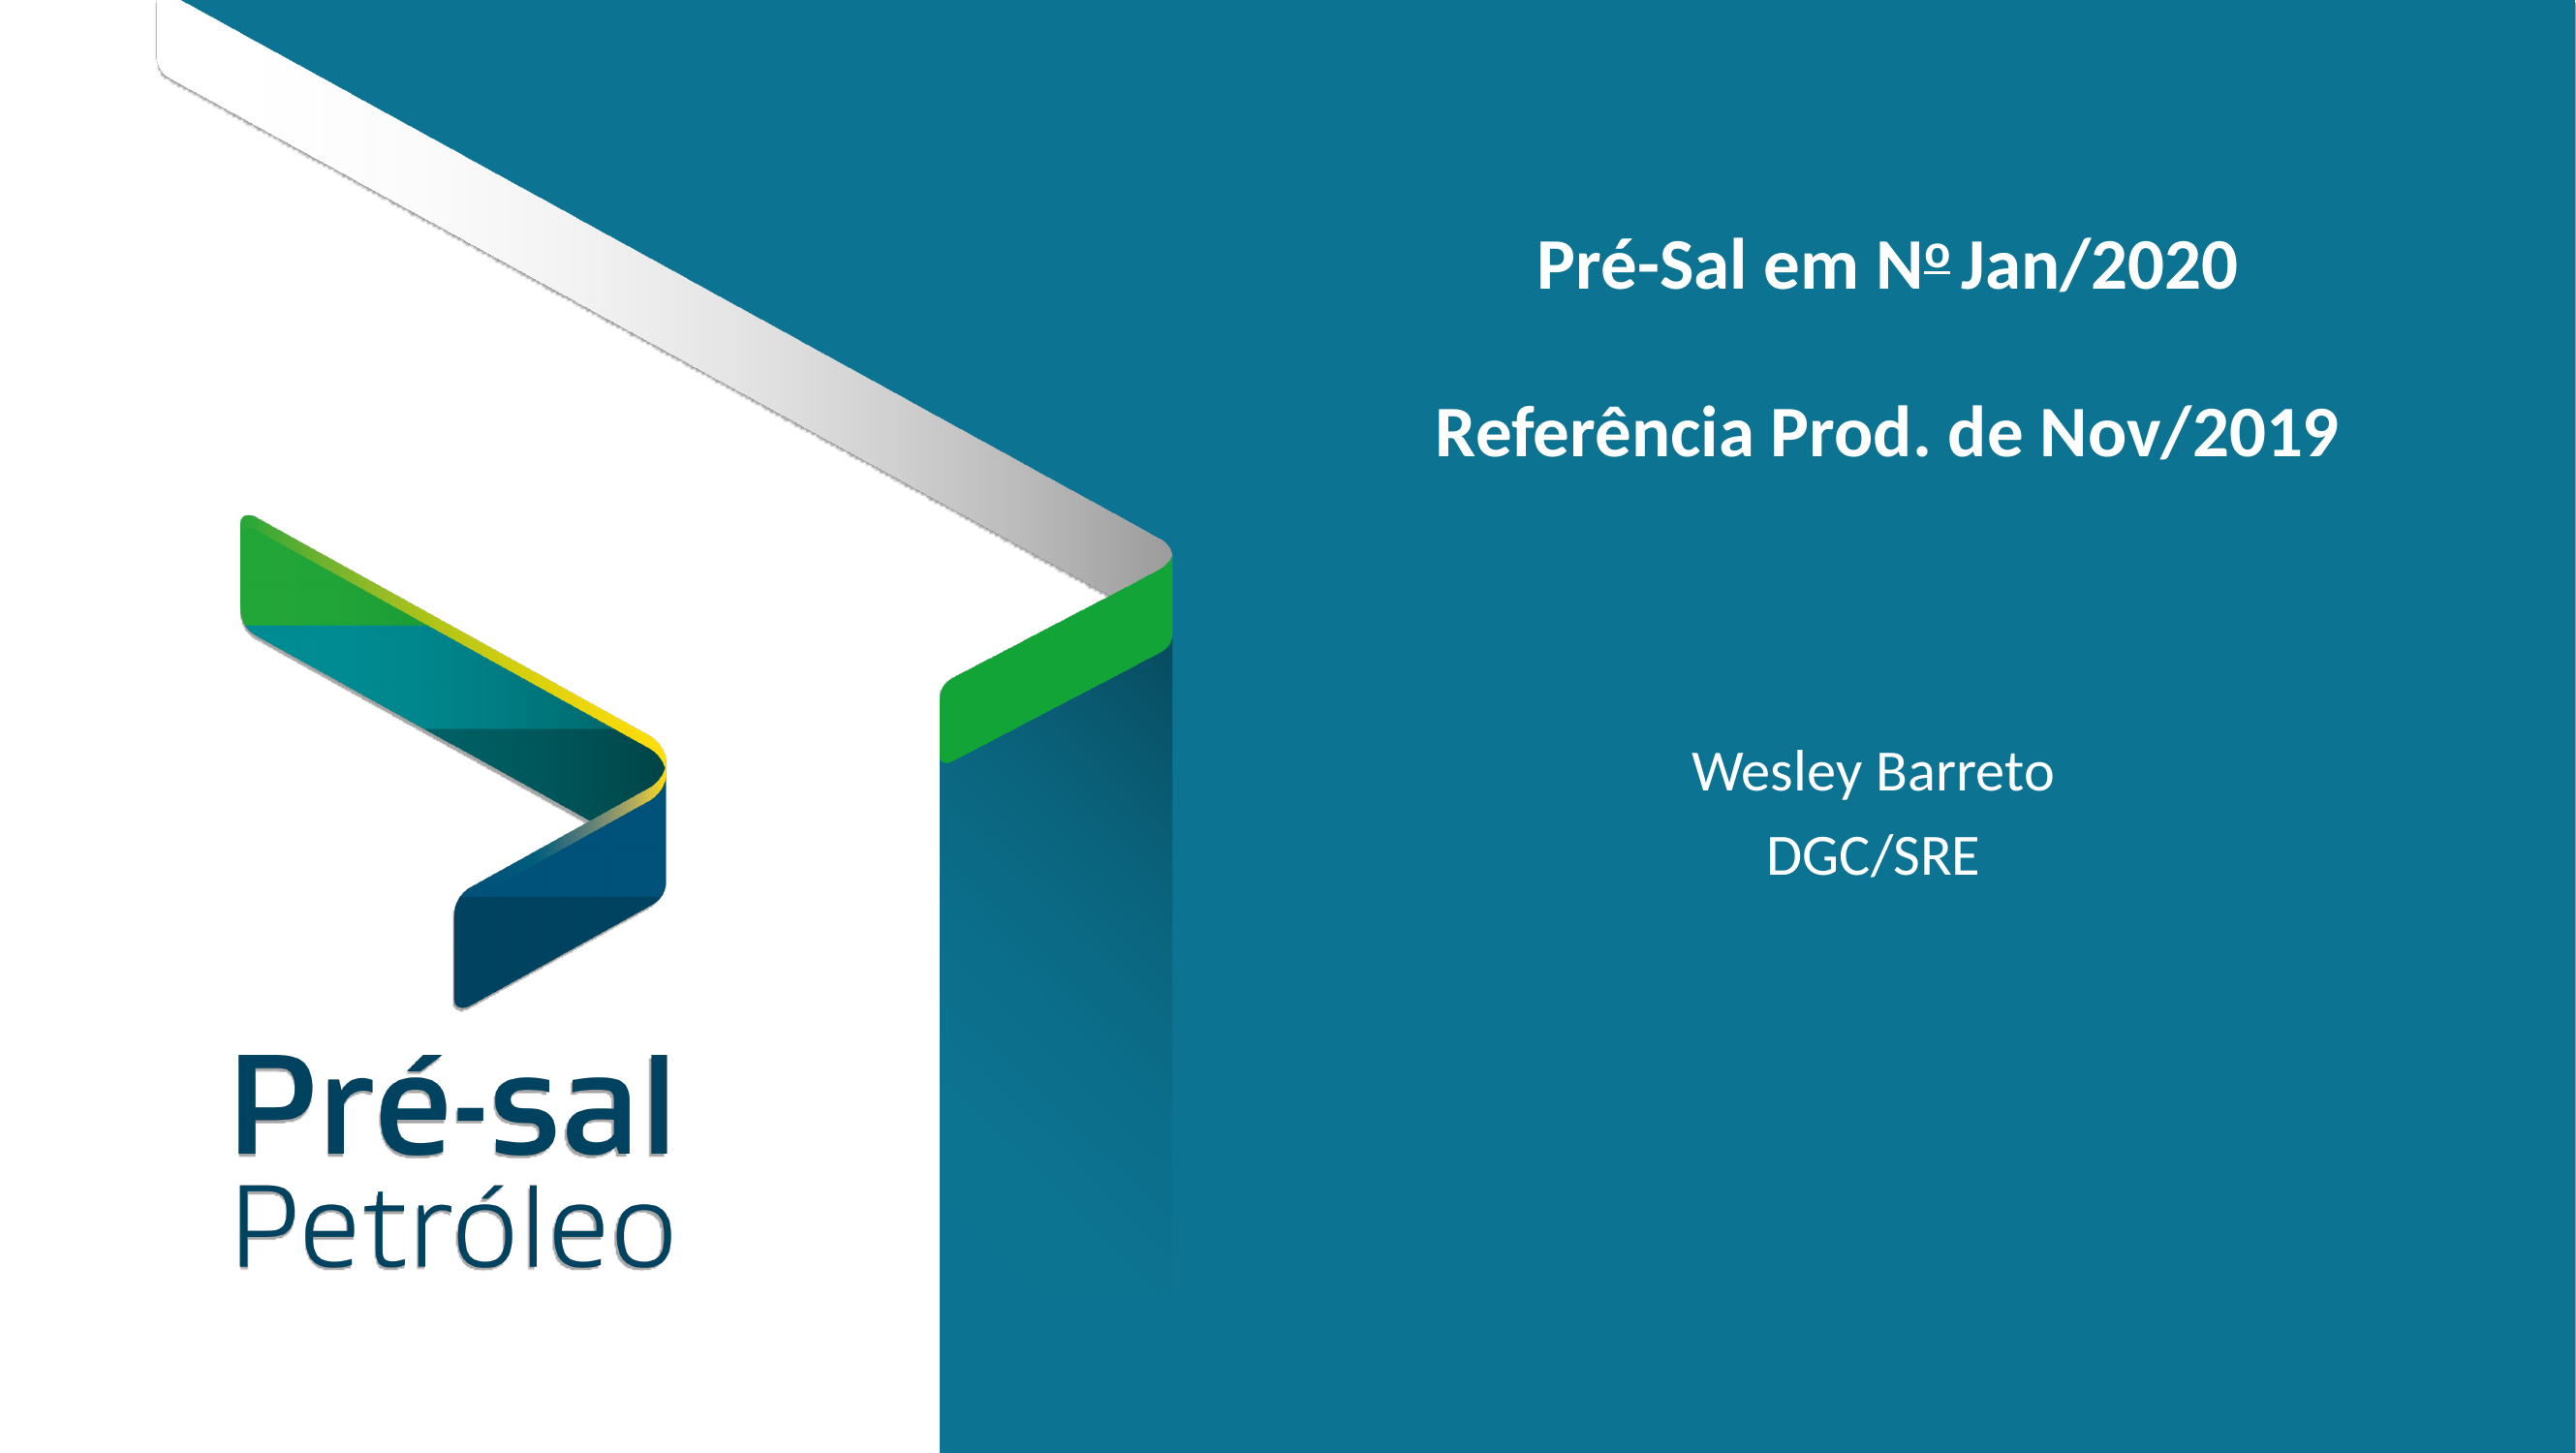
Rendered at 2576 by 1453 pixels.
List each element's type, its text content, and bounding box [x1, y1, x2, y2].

text_box Pré-Sal em No Jan/2020 Referência Prod. de Nov/2019 [1282, 195, 2495, 572]
text_box Wesley Barreto DGC/SRE [1344, 685, 2404, 934]
